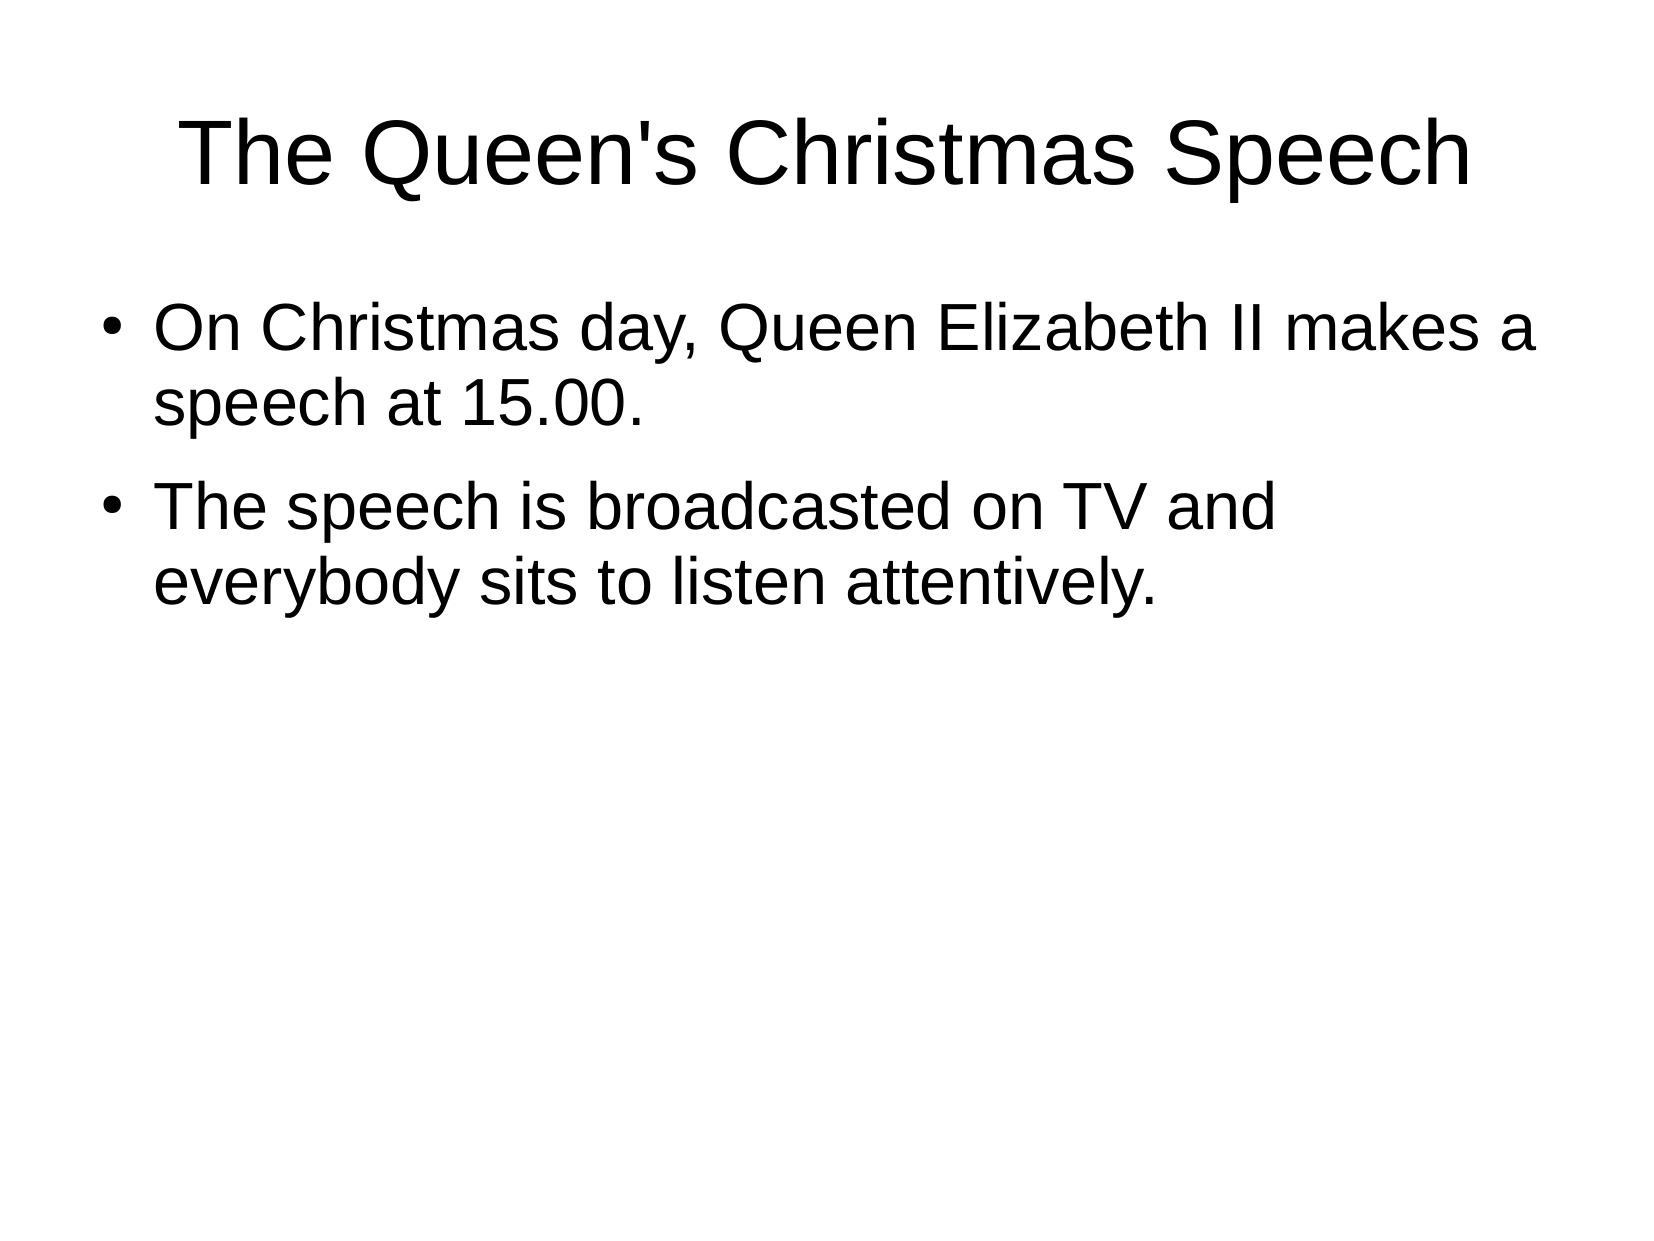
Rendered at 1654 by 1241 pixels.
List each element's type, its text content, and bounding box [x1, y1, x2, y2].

list On Christmas day, Queen Elizabeth II makes a speech at 15.00. The speech is broadcasted on TV and everybody sits to listen attentively. [82, 290, 1571, 1010]
title The Queen's Christmas Speech [82, 49, 1571, 257]
